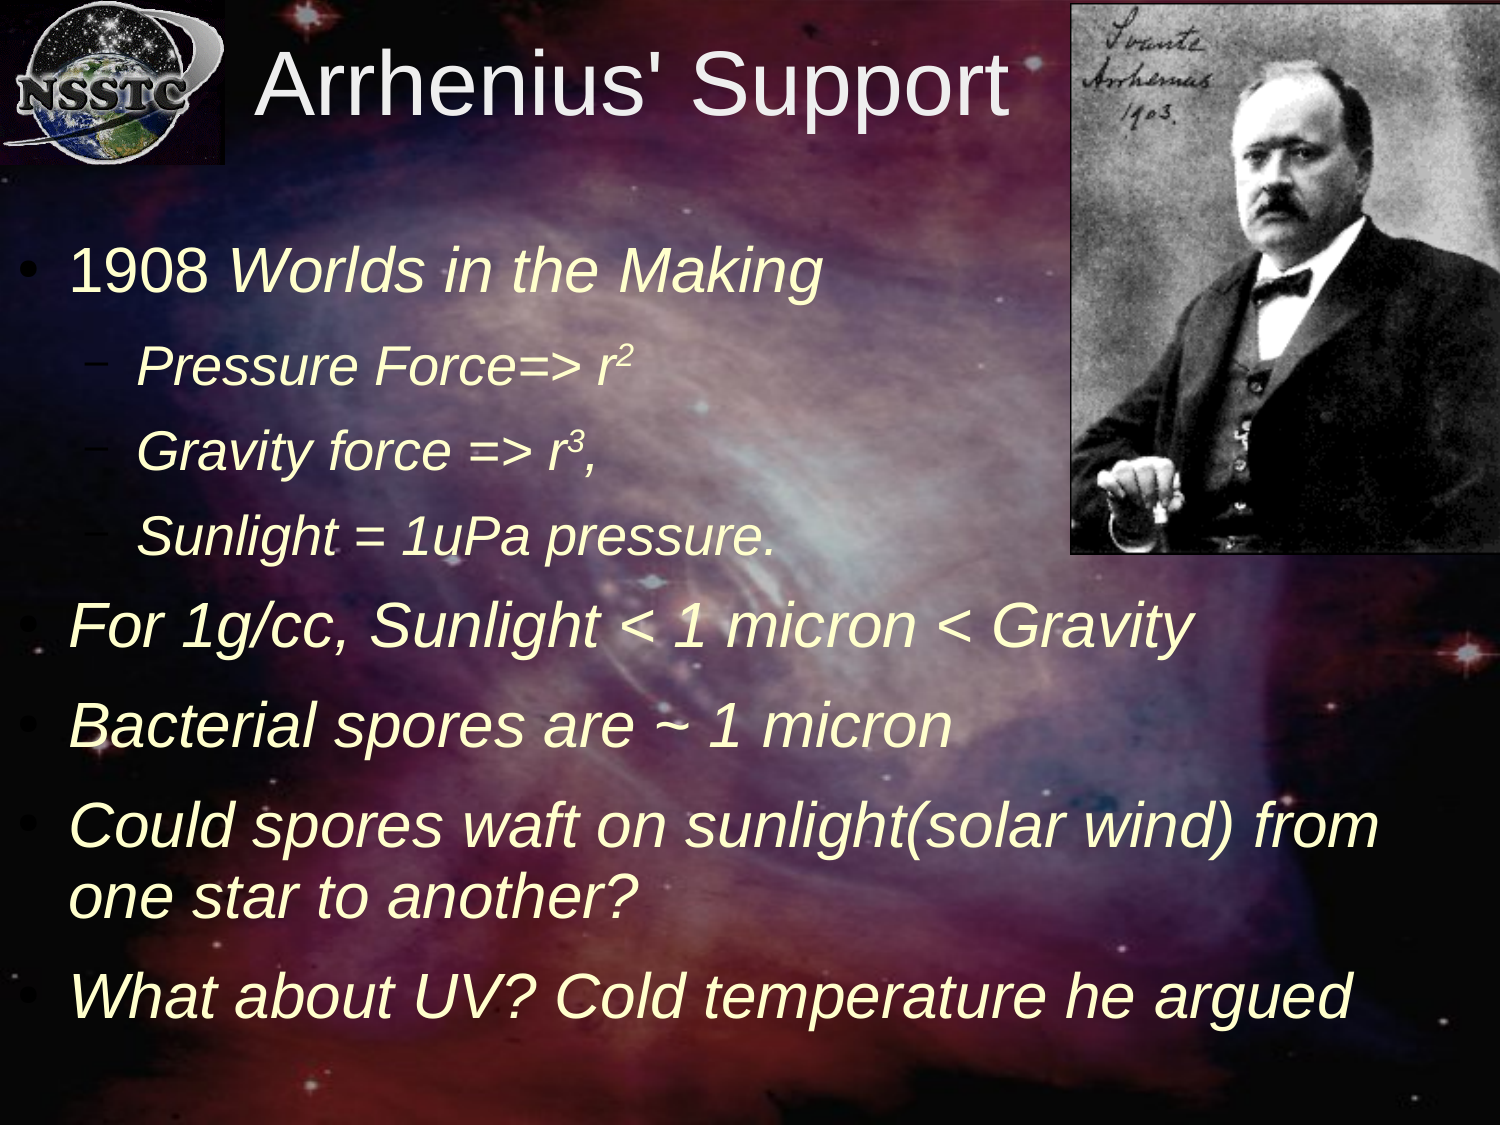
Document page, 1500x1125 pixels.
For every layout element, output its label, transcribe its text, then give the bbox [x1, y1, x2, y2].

title Arrhenius' Support [95, 0, 1171, 183]
list 1908 Worlds in the Making Pressure Force=> r2 Gravity force => r3, Sunlight = 1uPa pressure. For 1g/cc, Sunlight < 1 micron < Gravity Bacterial spores are ~ 1 micron Could spores waft on sunlight(solar wind) from one star to another? What about UV? Cold temperature he argued [0, 234, 1456, 1036]
picture [0, 0, 1500, 1125]
